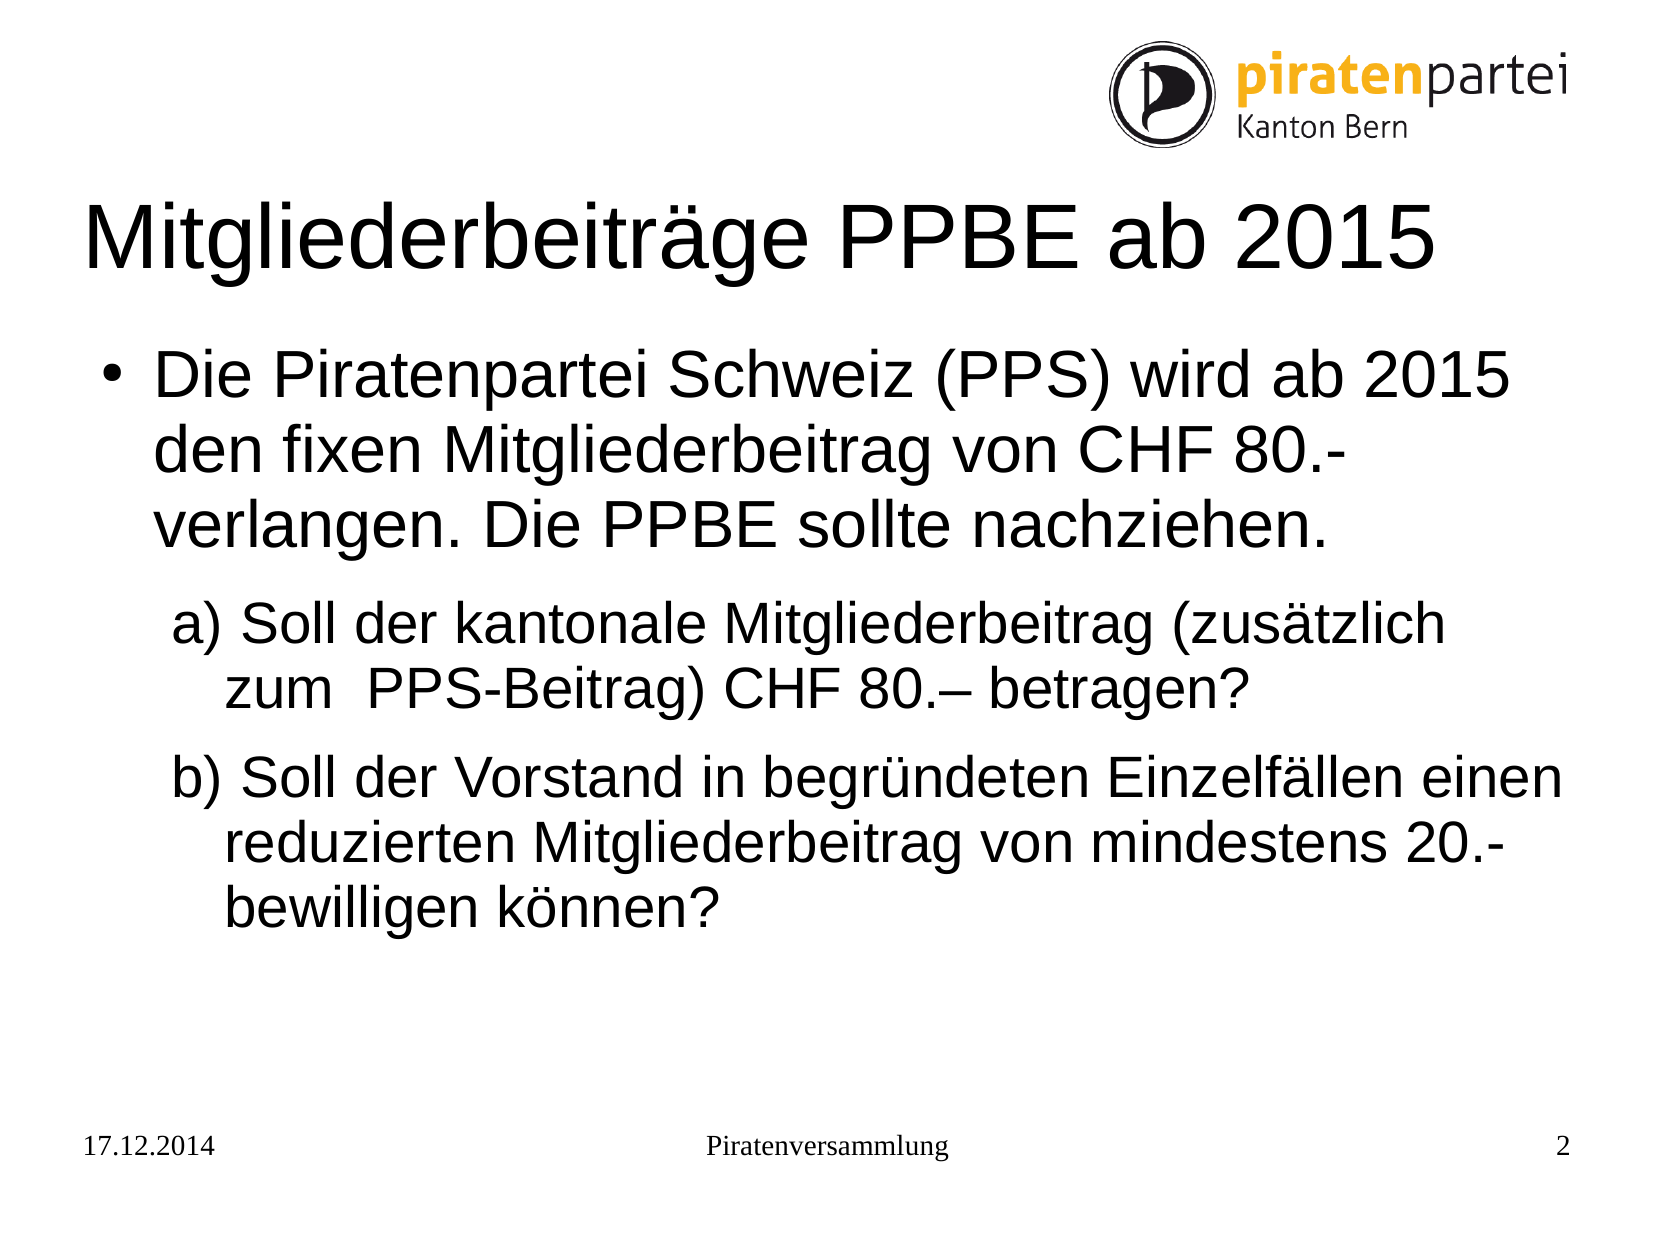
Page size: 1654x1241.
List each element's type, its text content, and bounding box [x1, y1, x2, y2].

list Die Piratenpartei Schweiz (PPS) wird ab 2015 den fixen Mitgliederbeitrag von CHF 80.- verlangen. Die PPBE sollte nachziehen. Soll der kantonale Mitgliederbeitrag (zusätzlich zum PPS-Beitrag) CHF 80.– betragen? Soll der Vorstand in begründeten Einzelfällen einen reduzierten Mitgliederbeitrag von mindestens 20.- bewilligen können? [82, 337, 1571, 1057]
picture [1109, 41, 1566, 148]
title Mitgliederbeiträge PPBE ab 2015 [82, 186, 1571, 289]
